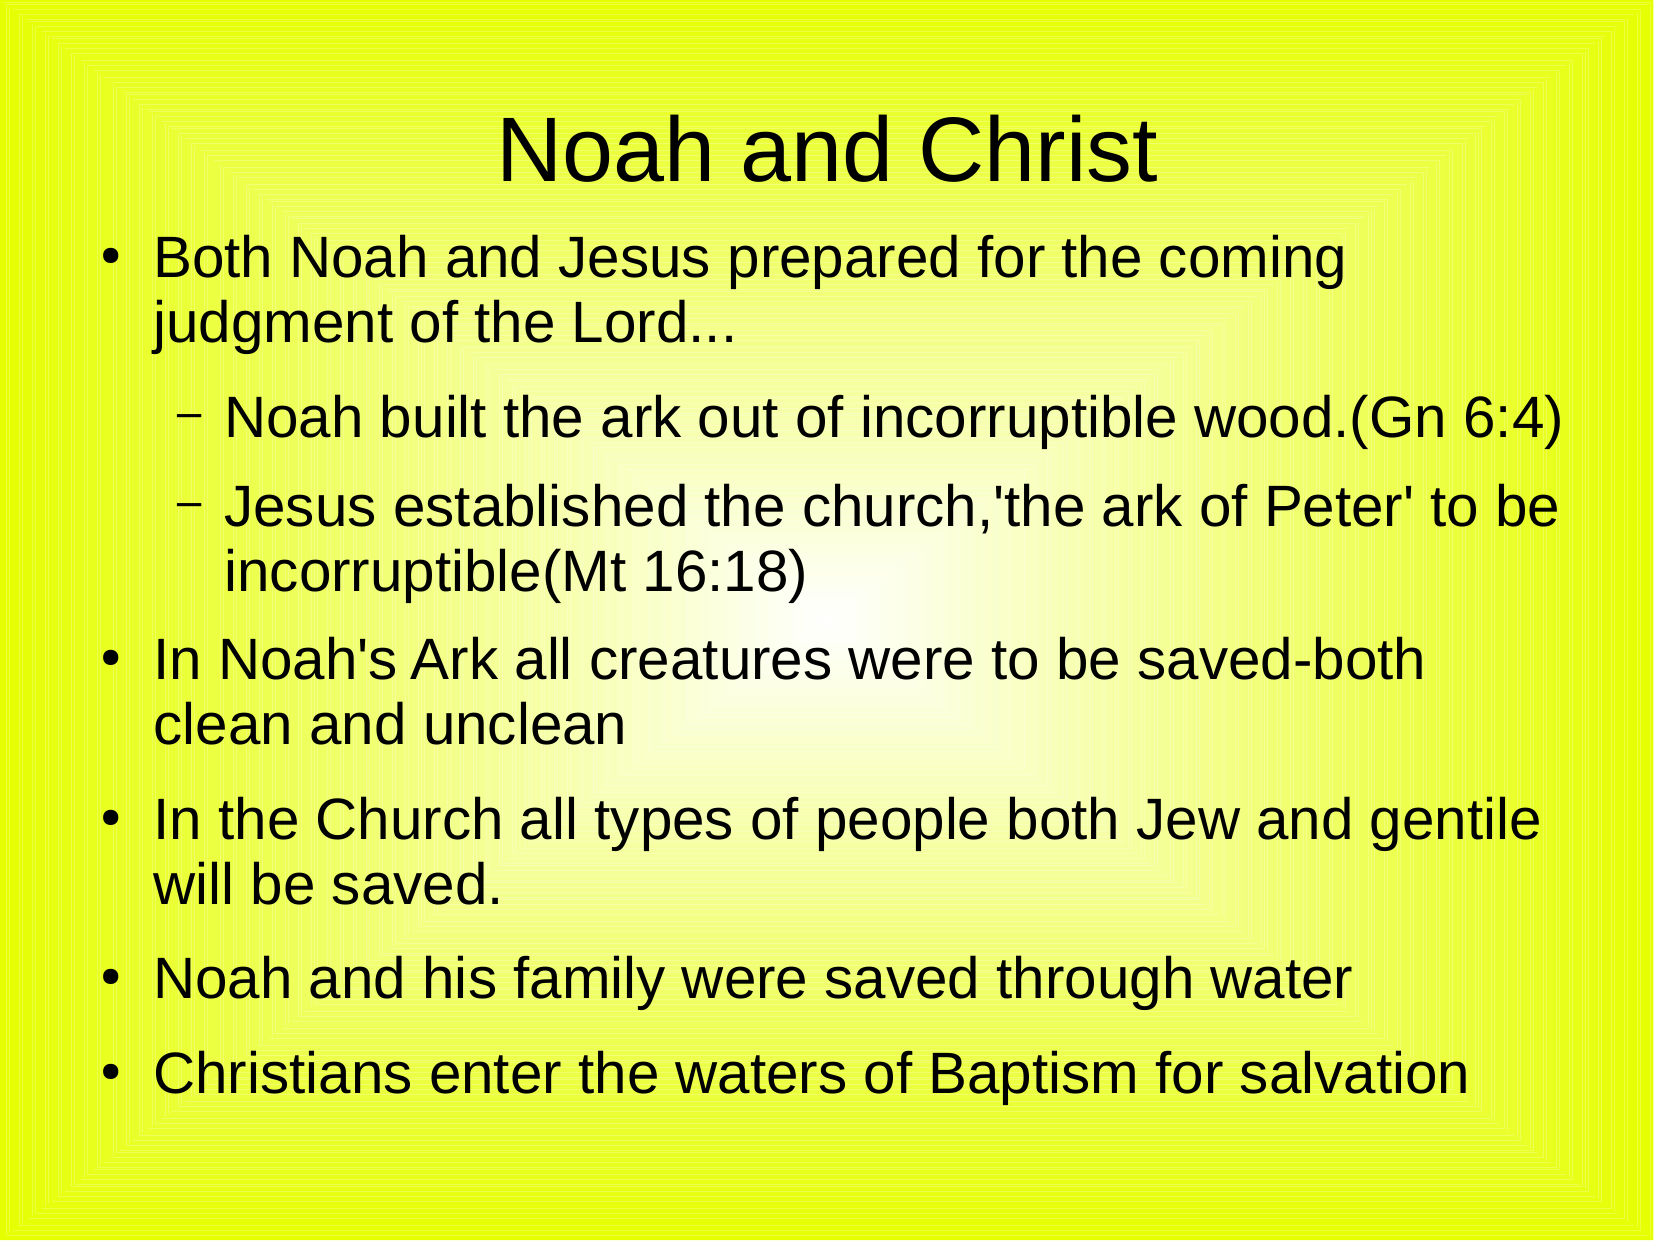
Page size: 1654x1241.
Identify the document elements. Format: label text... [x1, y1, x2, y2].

title Noah and Christ [121, 46, 1534, 225]
list Both Noah and Jesus prepared for the coming judgment of the Lord... Noah built the ark out of incorruptible wood.(Gn 6:4) Jesus established the church,'the ark of Peter' to be incorruptible(Mt 16:18) In Noah's Ark all creatures were to be saved-both clean and unclean In the Church all types of people both Jew and gentile will be saved. Noah and his family were saved through water Christians enter the waters of Baptism for salvation [82, 225, 1571, 1109]
